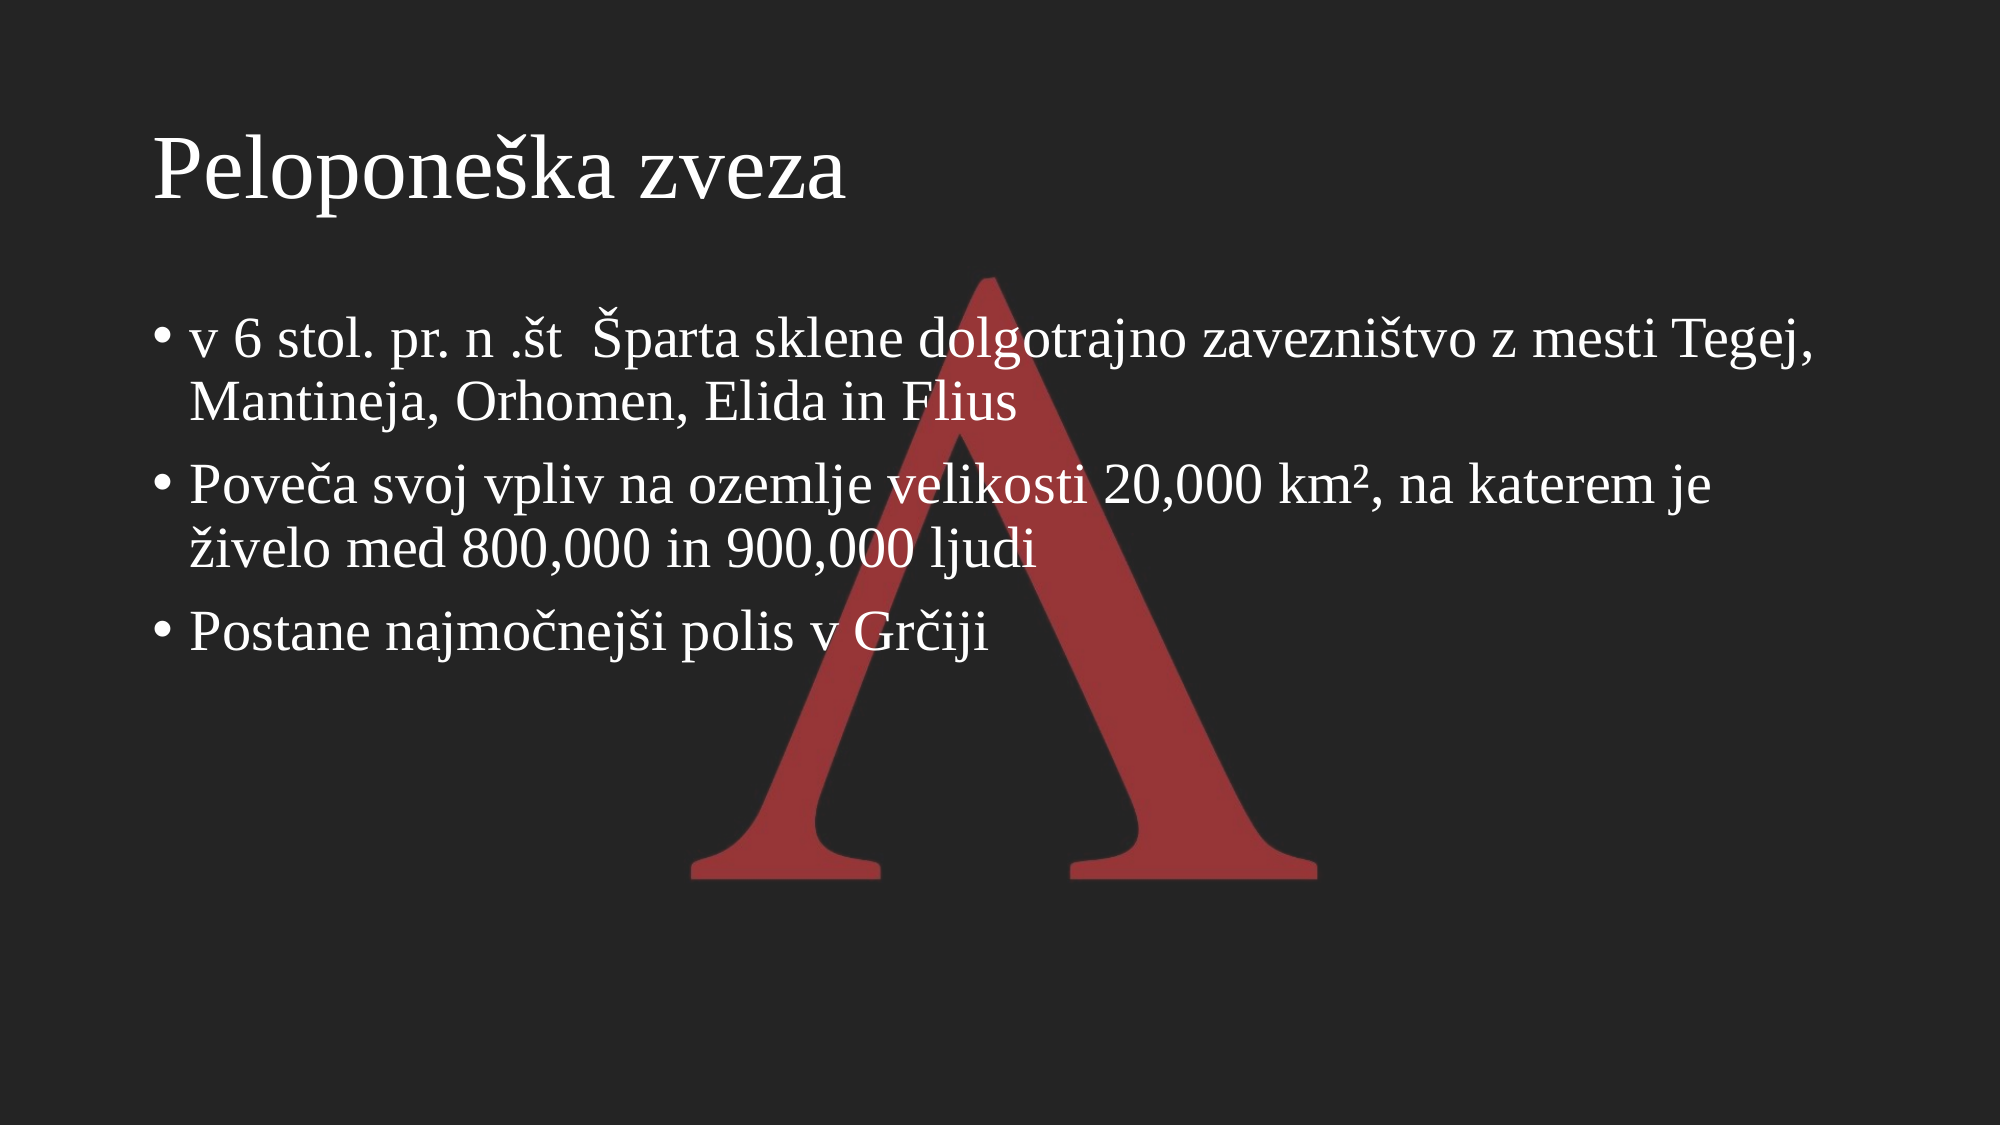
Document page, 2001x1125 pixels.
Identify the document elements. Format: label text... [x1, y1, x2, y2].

list v 6 stol. pr. n .št Šparta sklene dolgotrajno zavezništvo z mesti Tegej, Mantineja, Orhomen, Elida in Flius Poveča svoj vpliv na ozemlje velikosti 20,000 km², na katerem je živelo med 800,000 in 900,000 ljudi Postane najmočnejši polis v Grčiji [137, 299, 1863, 1014]
title Peloponeška zveza [137, 59, 1863, 278]
